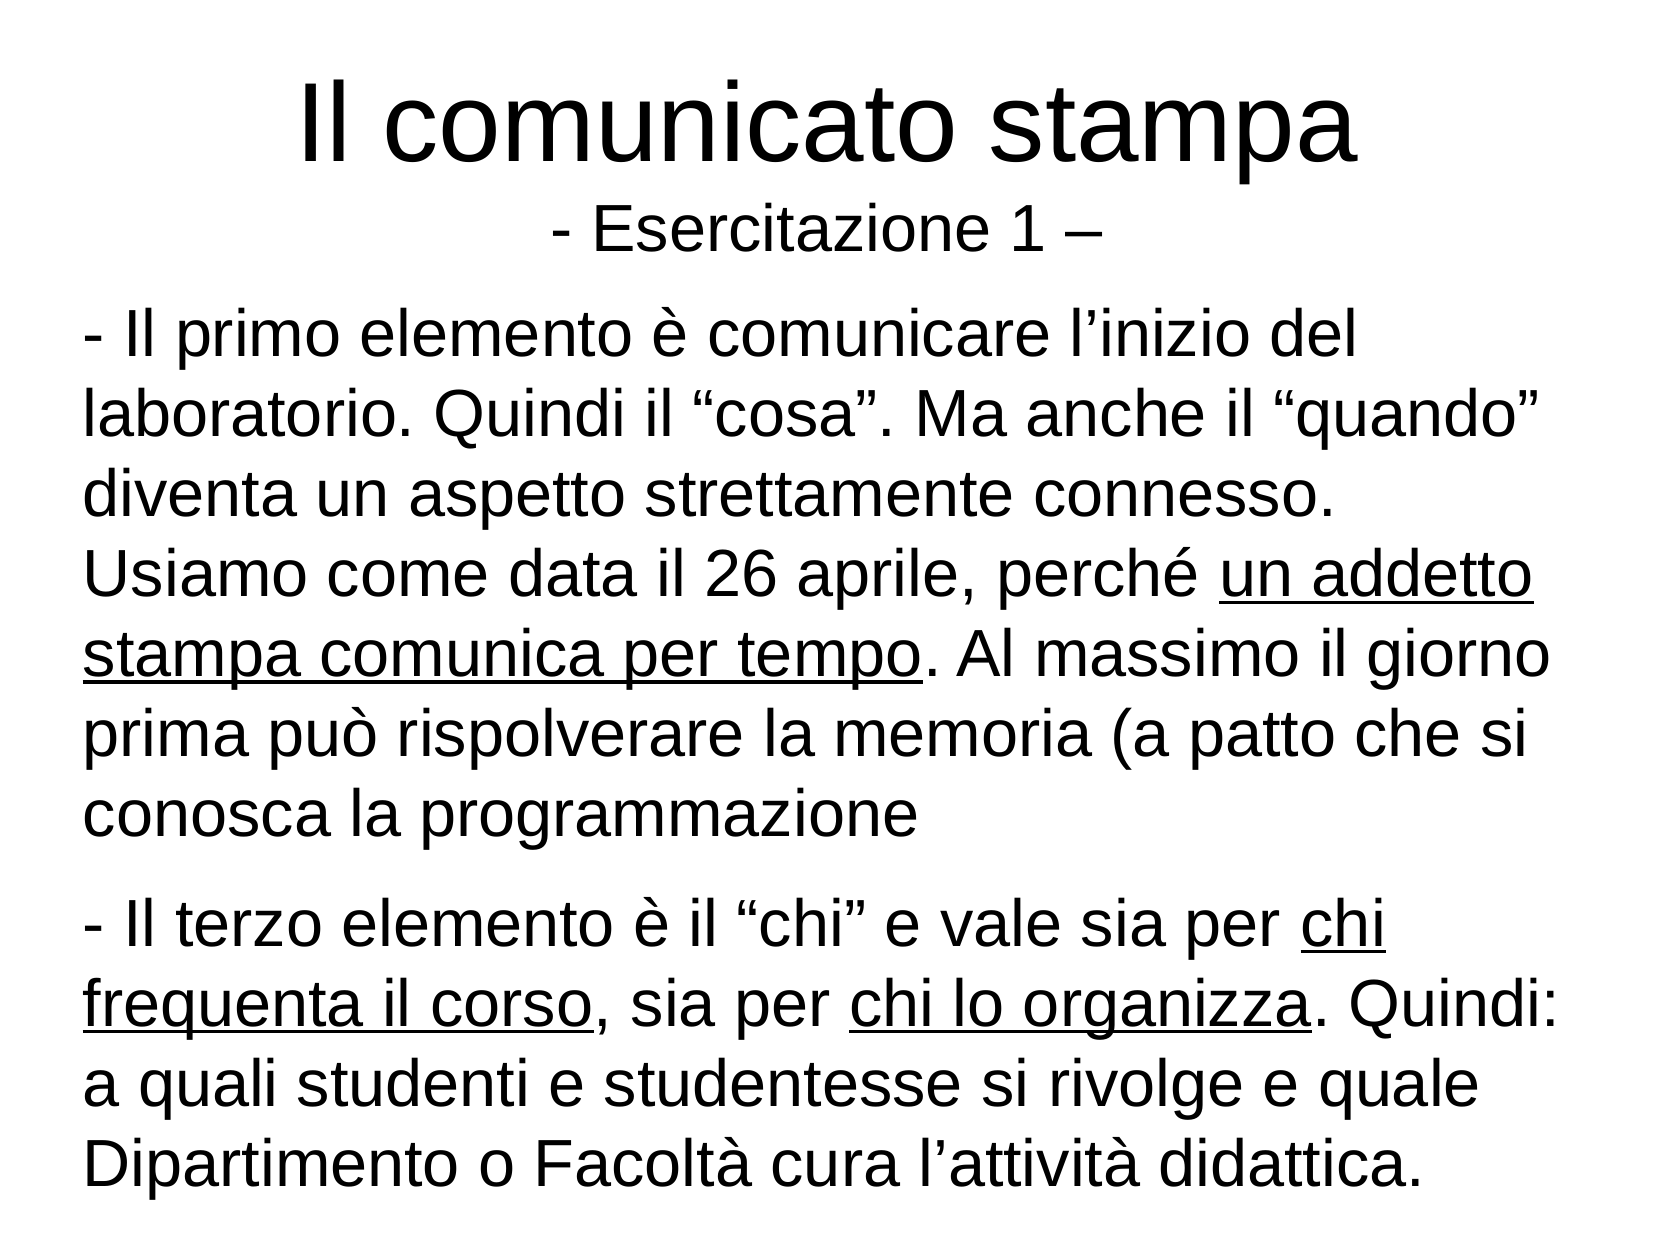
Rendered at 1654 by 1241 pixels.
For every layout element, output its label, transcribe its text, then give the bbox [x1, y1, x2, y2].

list - Il primo elemento è comunicare l’inizio del laboratorio. Quindi il “cosa”. Ma anche il “quando” diventa un aspetto strettamente connesso. Usiamo come data il 26 aprile, perché un addetto stampa comunica per tempo. Al massimo il giorno prima può rispolverare la memoria (a patto che si conosca la programmazione - Il terzo elemento è il “chi” e vale sia per chi frequenta il corso, sia per chi lo organizza. Quindi: a quali studenti e studentesse si rivolge e quale Dipartimento o Facoltà cura l’attività didattica. [82, 290, 1571, 1241]
title Il comunicato stampa - Esercitazione 1 – [82, 49, 1571, 257]
